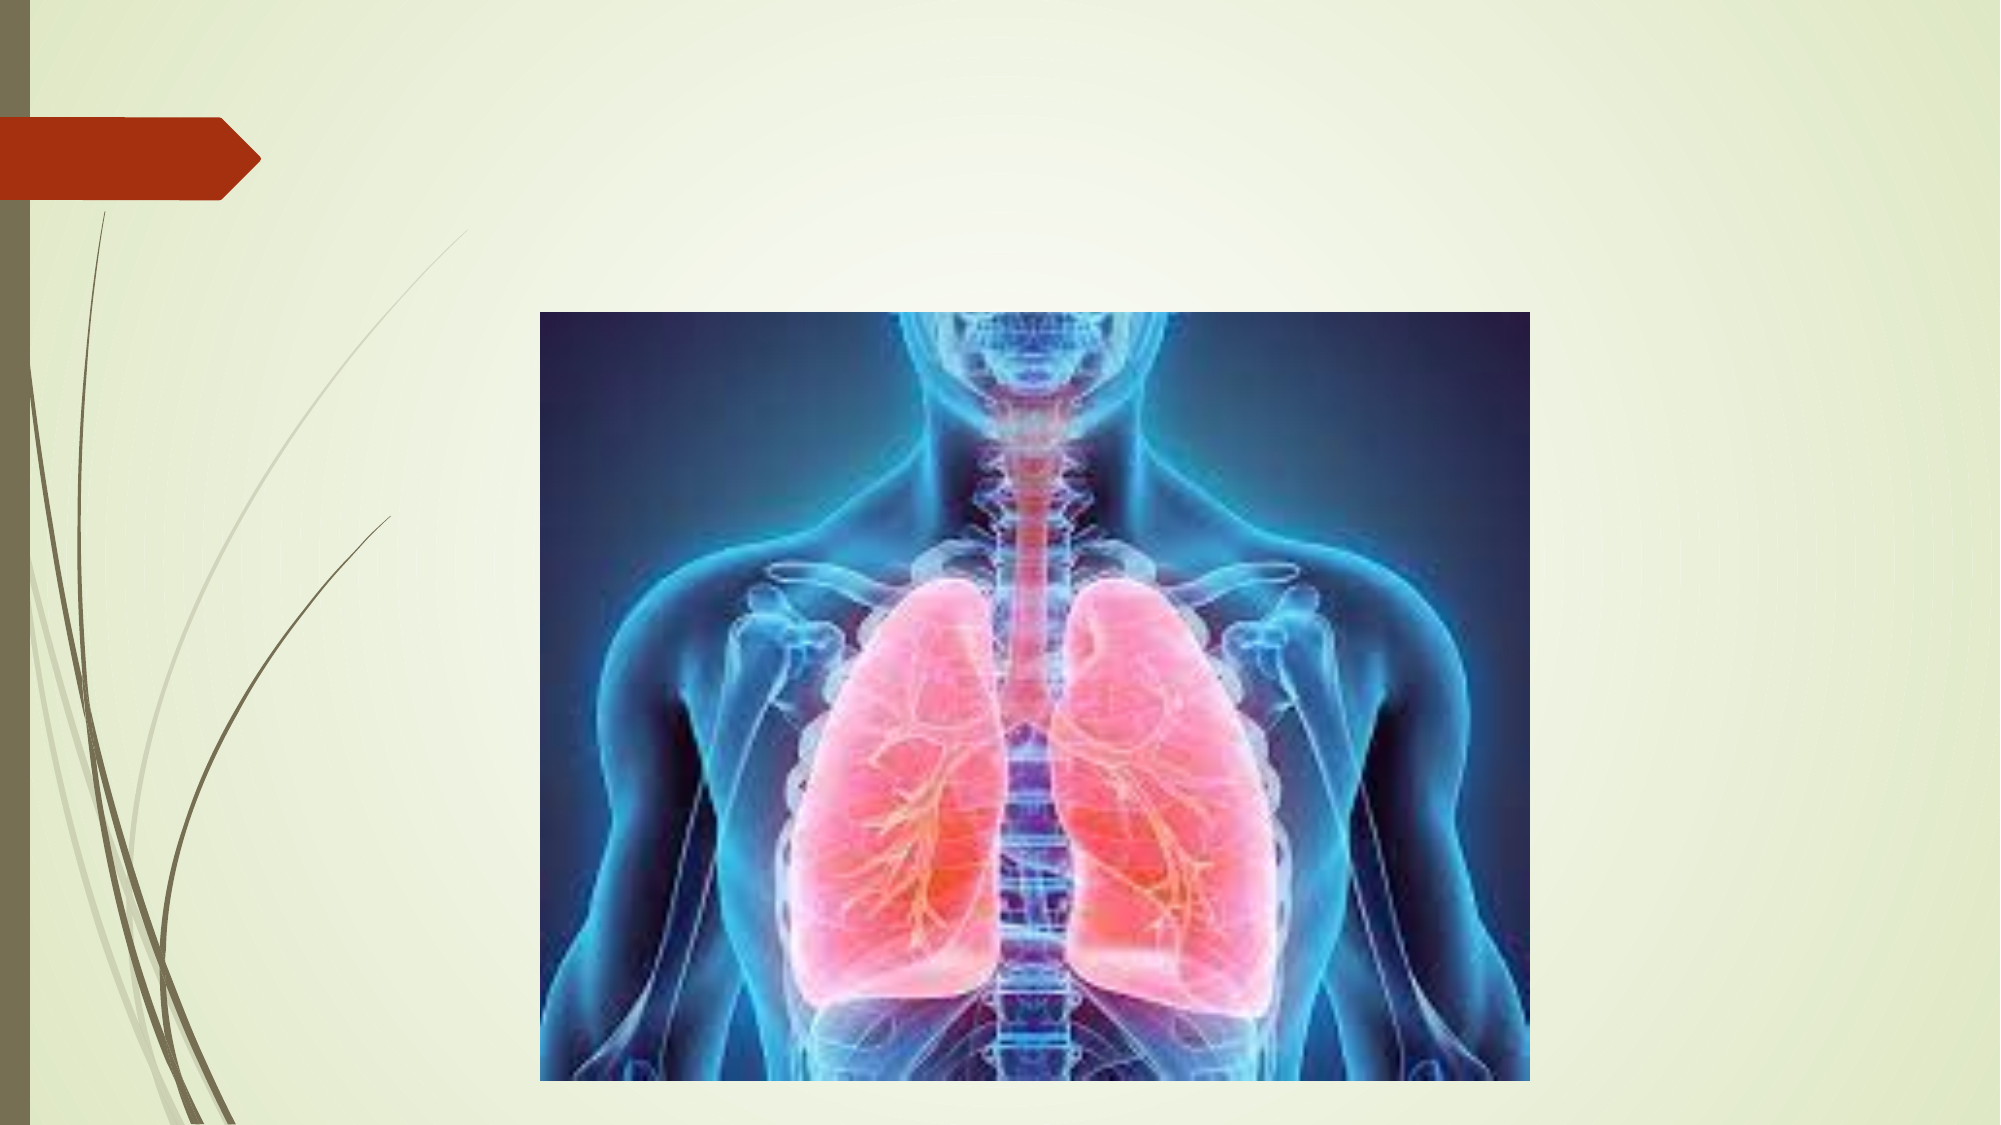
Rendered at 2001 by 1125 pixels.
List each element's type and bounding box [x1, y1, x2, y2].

picture [540, 312, 1530, 1081]
